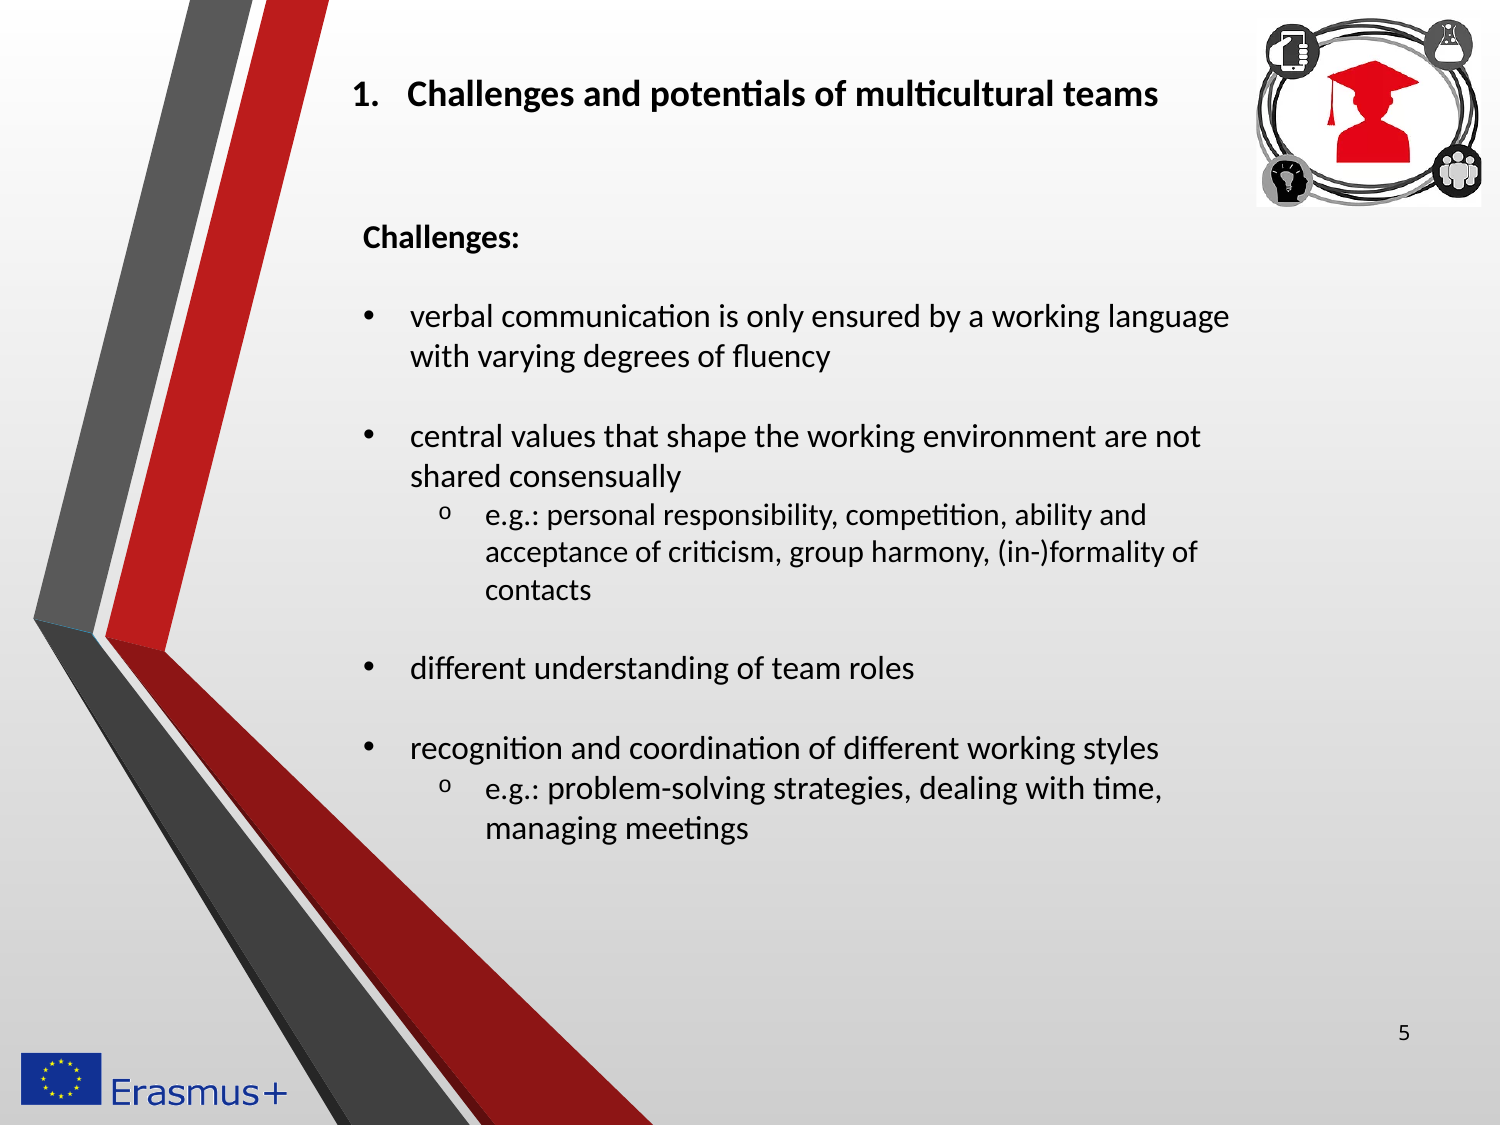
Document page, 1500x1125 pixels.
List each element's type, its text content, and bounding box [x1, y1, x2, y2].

slide_number <numer> [1357, 1003, 1425, 1064]
text_box Challenges and potentials of multicultural teams [336, 61, 1246, 122]
picture [1256, 18, 1482, 207]
text_box Challenges: verbal communication is only ensured by a working language with varying degrees of fluency central values that shape the working environment are not shared consensually e.g.: personal responsibility, competition, ability and acceptance of criticism, group harmony, (in-)formality of contacts different understanding of team roles recognition and coordination of different working styles e.g.: problem-solving strategies, dealing with time, managing meetings [348, 207, 1258, 854]
picture [5, 1037, 302, 1120]
chart [1258, 19, 1483, 209]
